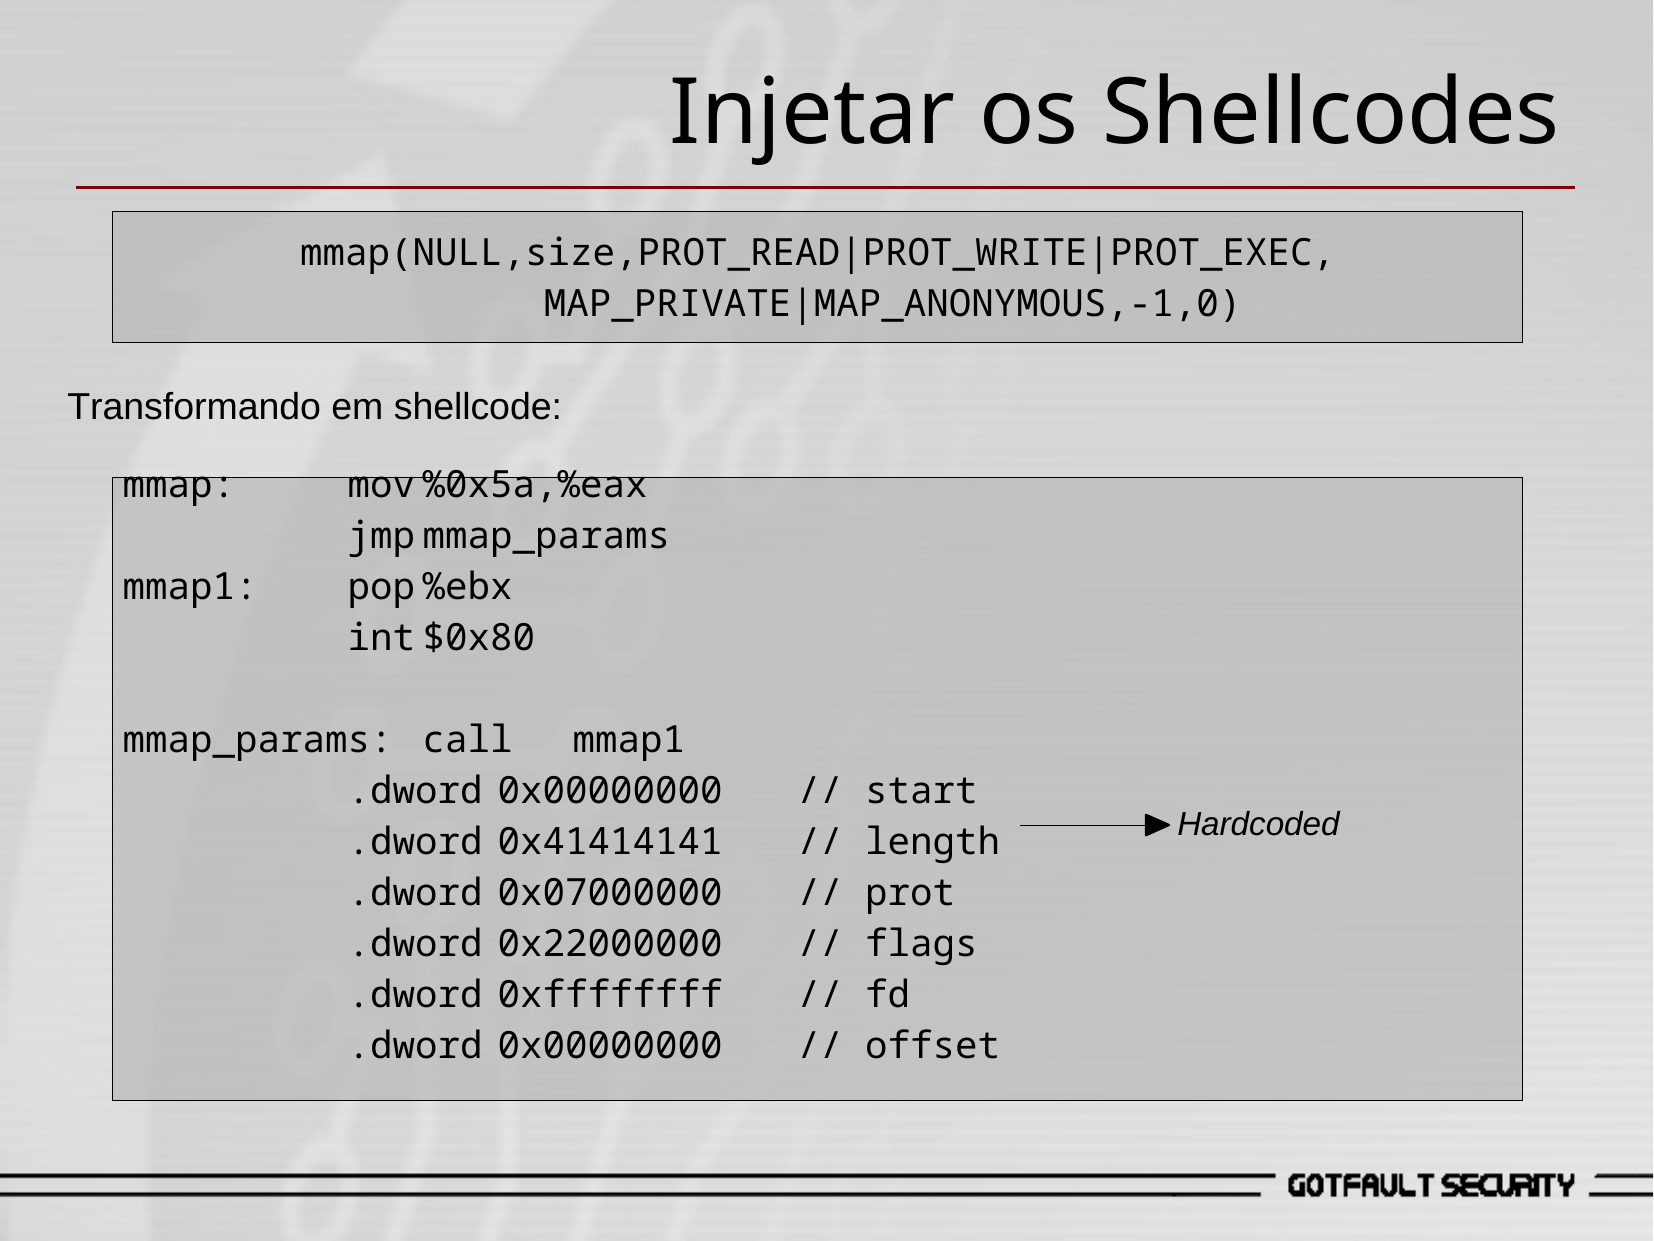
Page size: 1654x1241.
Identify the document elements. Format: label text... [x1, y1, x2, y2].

text_box Injetar os Shellcodes [75, 37, 1576, 196]
picture [0, 0, 1654, 1241]
text_box mmap(NULL,size,PROT_READ|PROT_WRITE|PROT_EXEC, MAP_PRIVATE|MAP_ANONYMOUS,-1,0) [112, 211, 1523, 343]
text_box Hardcoded [1162, 797, 1396, 856]
text_box Transformando em shellcode: [52, 378, 991, 440]
text_box mmap: mov %0x5a,%eax jmp mmap_params mmap1: pop %ebx int $0x80 mmap_params: call mmap1 .dword 0x00000000 // start .dword 0x41414141 // length .dword 0x07000000 // prot .dword 0x22000000 // flags .dword 0xffffffff // fd .dword 0x00000000 // offset [112, 477, 1523, 1101]
